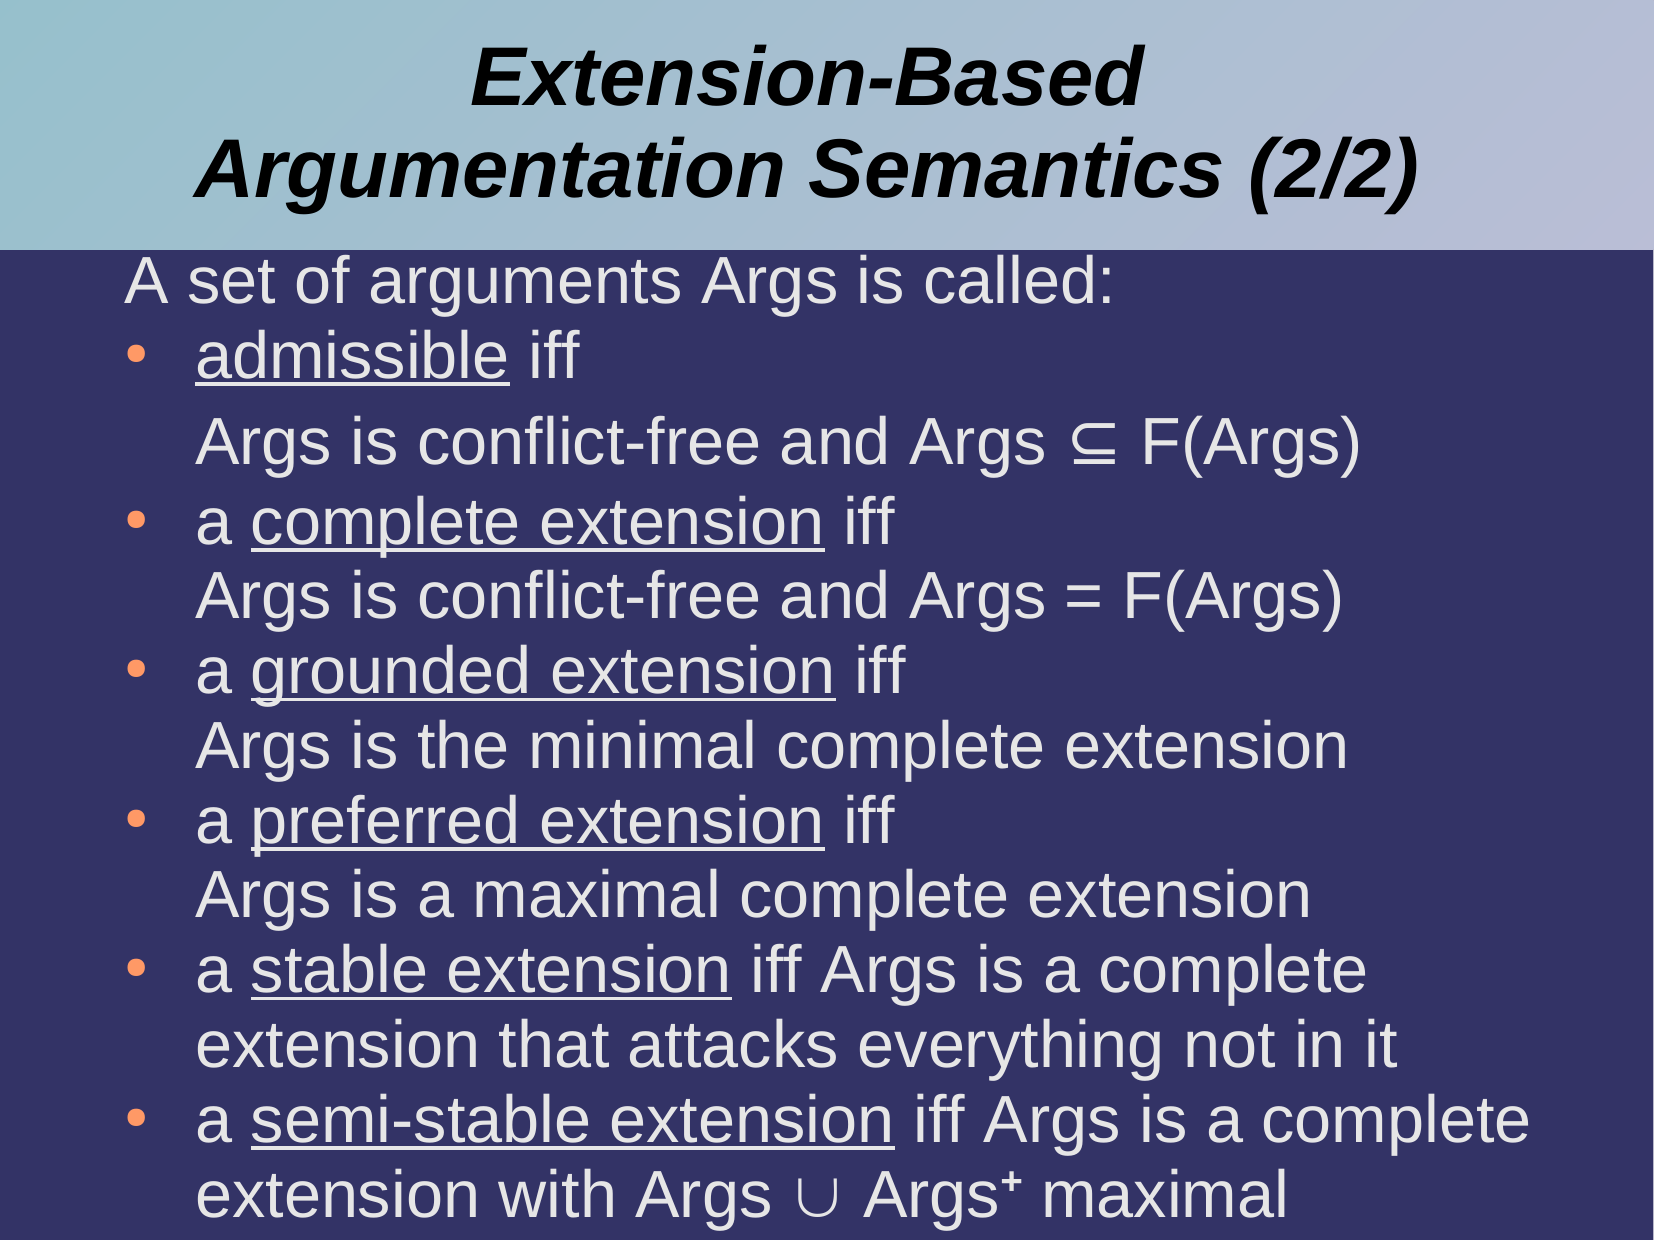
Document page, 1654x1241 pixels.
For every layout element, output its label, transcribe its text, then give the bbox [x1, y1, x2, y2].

title Extension-Based Argumentation Semantics (2/2) [0, 0, 1558, 249]
list A set of arguments Args is called: admissible iff Args is conflict-free and Args ⊆ F(Args) a complete extension iff Args is conflict-free and Args = F(Args) a grounded extension iff Args is the minimal complete extension a preferred extension iff Args is a maximal complete extension a stable extension iff Args is a complete extension that attacks everything not in it a semi-stable extension iff Args is a complete extension with Args  Args+ maximal [112, 243, 1571, 1237]
